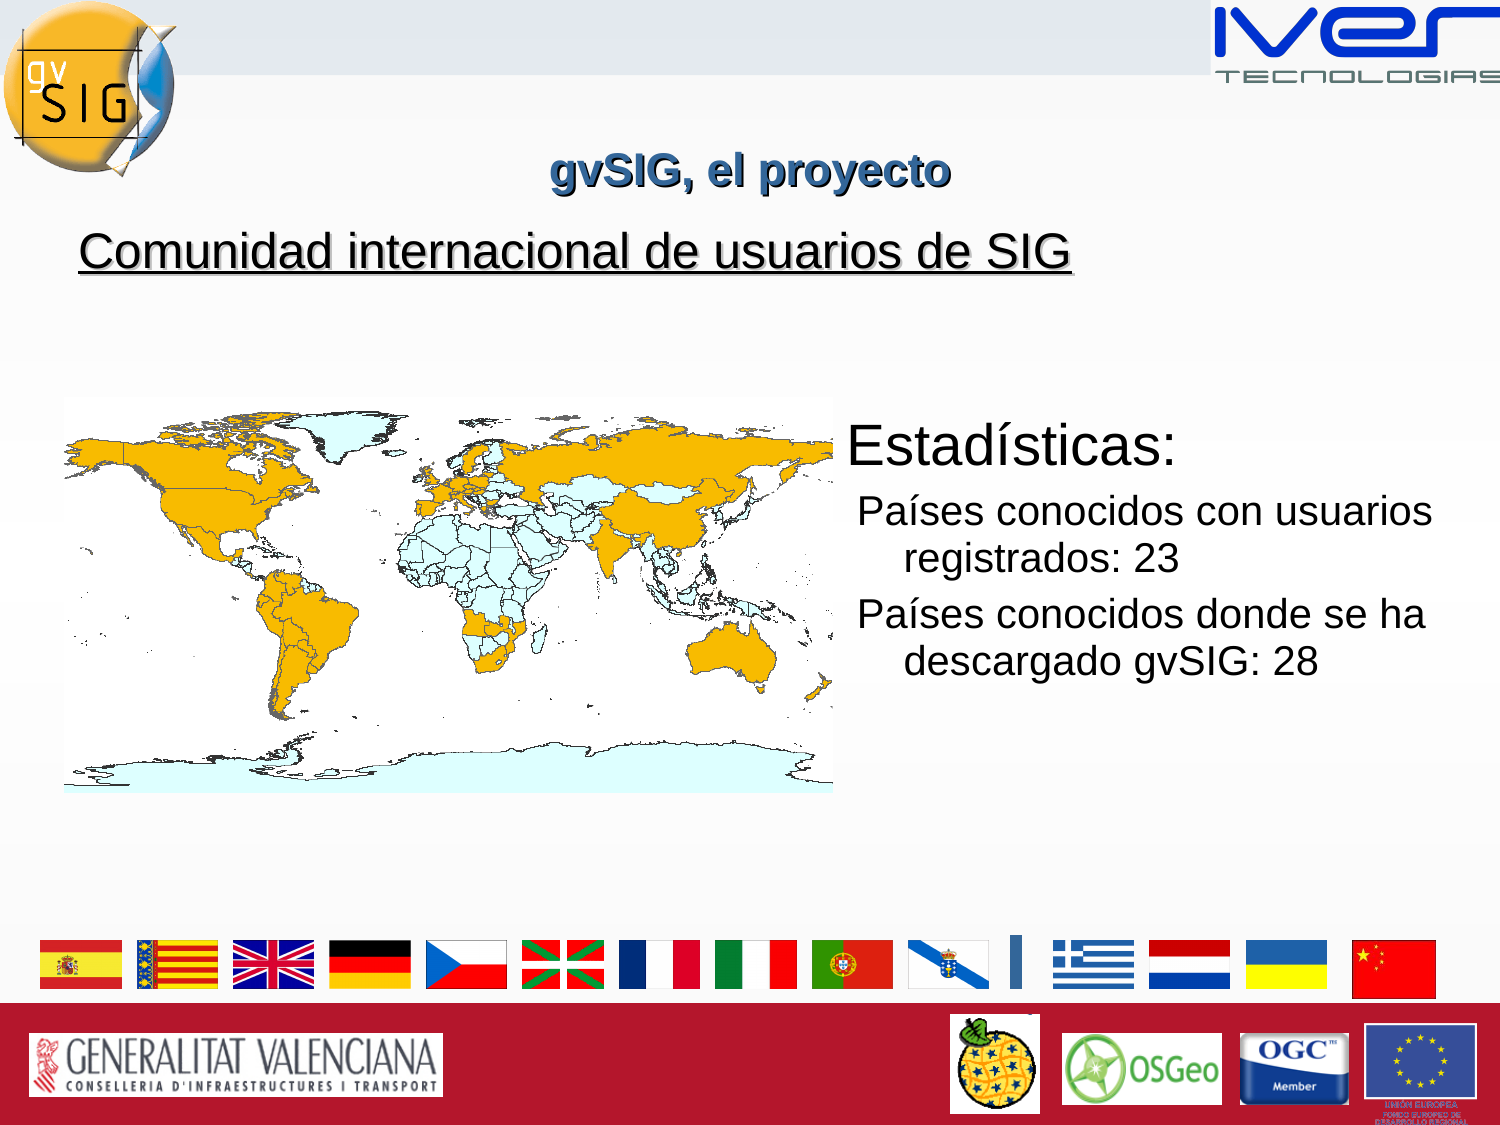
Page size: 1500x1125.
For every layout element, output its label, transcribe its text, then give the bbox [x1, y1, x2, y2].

picture [522, 940, 604, 989]
picture [1352, 940, 1436, 999]
picture [40, 940, 122, 990]
list Estadísticas: Países conocidos con usuarios registrados: 23 Países conocidos donde se ha descargado gvSIG: 28 [781, 412, 1490, 923]
picture [1240, 1033, 1349, 1105]
text_box gvSIG, el proyecto [0, 136, 1500, 211]
picture [233, 940, 314, 989]
picture [812, 940, 893, 989]
picture [1062, 1033, 1222, 1105]
picture [64, 397, 833, 793]
picture [1210, 0, 1500, 98]
picture [0, 0, 178, 136]
picture [137, 940, 218, 989]
picture [1364, 1023, 1477, 1125]
picture [715, 940, 797, 989]
picture [426, 940, 507, 989]
text_box Comunidad internacional de usuarios de SIG [64, 219, 1324, 296]
picture [950, 1014, 1040, 1114]
picture [1053, 940, 1134, 990]
picture [29, 1033, 443, 1097]
picture [619, 940, 700, 989]
picture [908, 940, 989, 990]
picture [1149, 940, 1230, 989]
picture [329, 940, 411, 989]
picture [1246, 940, 1327, 990]
